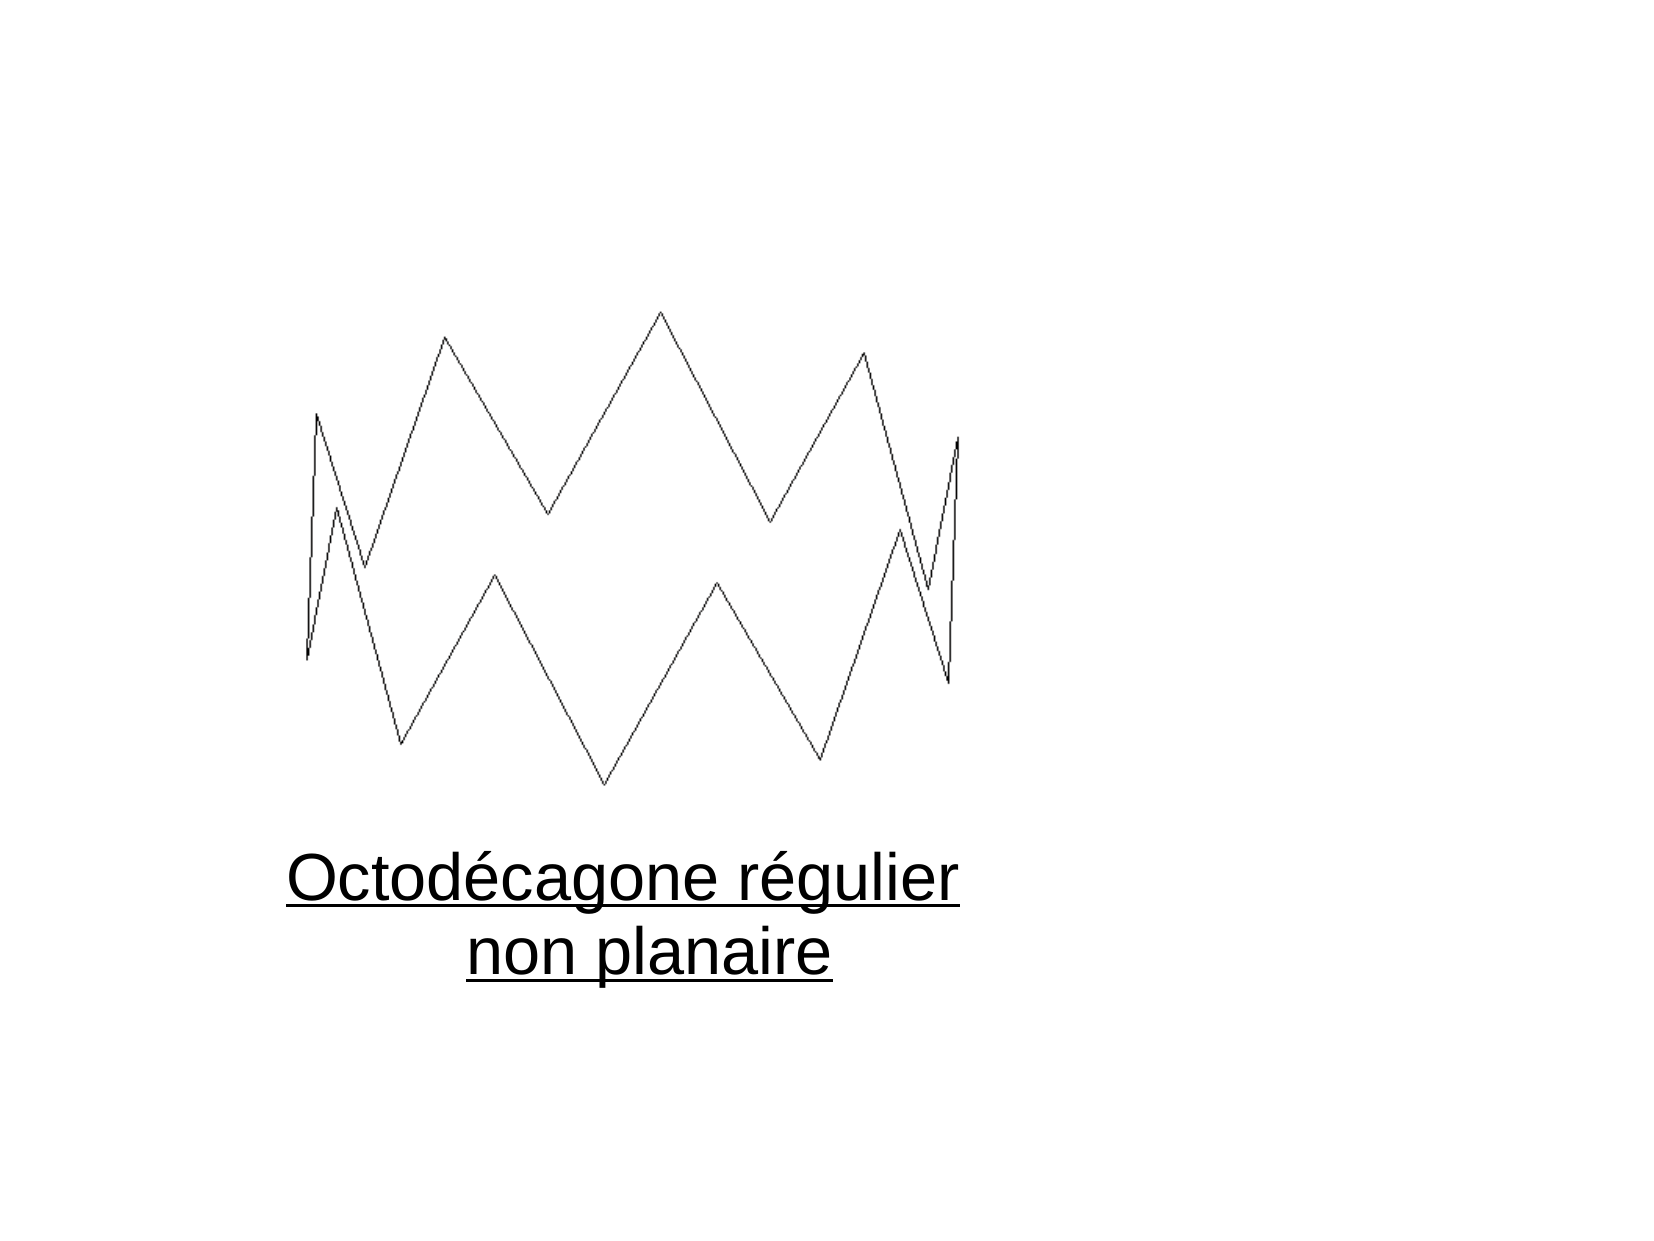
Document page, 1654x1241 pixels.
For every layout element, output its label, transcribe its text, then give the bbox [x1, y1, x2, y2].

list Octodécagone régulier non planaire [212, 839, 1016, 990]
picture [269, 301, 981, 803]
